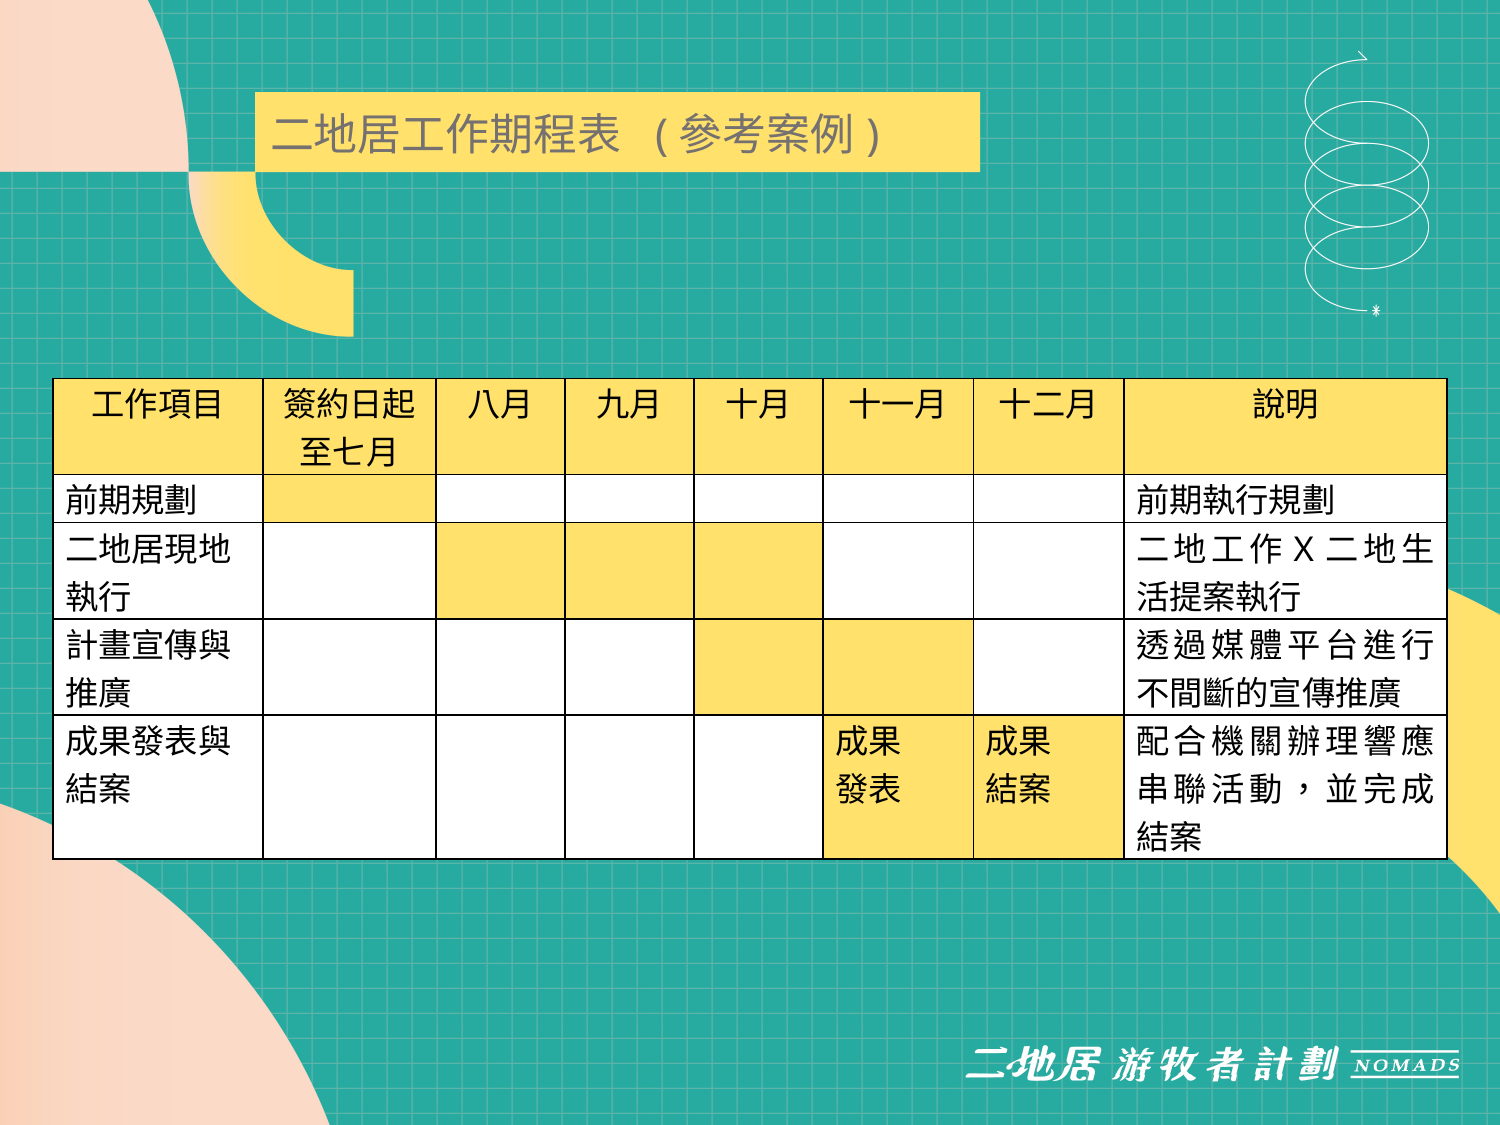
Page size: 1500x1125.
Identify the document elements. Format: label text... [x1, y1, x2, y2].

table_cell 成果 發表 [824, 716, 973, 858]
table_cell [566, 475, 693, 522]
table_cell [566, 620, 693, 714]
table_cell [974, 475, 1123, 522]
table_cell 成果發表與結案 [54, 716, 262, 858]
table_cell [566, 716, 693, 858]
table_cell 二地居現地執行 [54, 523, 262, 618]
table_cell [264, 620, 435, 714]
table_header 簽約日起至七月 [264, 379, 435, 474]
table_cell [824, 620, 973, 714]
table_cell [824, 475, 973, 522]
table_cell 二地工作Ｘ二地生活提案執行 [1125, 523, 1446, 618]
table_cell [264, 716, 435, 858]
table_header 說明 [1125, 379, 1446, 474]
table_header 十一月 [824, 379, 973, 474]
table_cell 前期執行規劃 [1125, 475, 1446, 522]
table_header 九月 [566, 379, 693, 474]
table_cell 配合機關辦理響應串聯活動，並完成結案 [1125, 716, 1446, 858]
table_cell [824, 523, 973, 618]
table_cell [566, 523, 693, 618]
table_cell [695, 716, 822, 858]
table_cell [264, 523, 435, 618]
table_cell [695, 620, 822, 714]
table_header 工作項目 [54, 379, 262, 474]
table_cell [695, 523, 822, 618]
table_cell 透過媒體平台進行不間斷的宣傳推廣 [1125, 620, 1446, 714]
table_cell 成果 結案 [974, 716, 1123, 858]
table_cell [264, 475, 435, 522]
table_cell [437, 523, 564, 618]
table_header 十二月 [974, 379, 1123, 474]
table_cell [695, 475, 822, 522]
table_header 八月 [437, 379, 564, 474]
table_cell [437, 716, 564, 858]
table_cell 前期規劃 [54, 475, 262, 522]
table_cell [974, 523, 1123, 618]
table_cell 計畫宣傳與推廣 [54, 620, 262, 714]
picture [0, 0, 1500, 1125]
table_cell [974, 620, 1123, 714]
table_cell [437, 475, 564, 522]
table_header 十月 [695, 379, 822, 474]
text_box 二地居工作期程表 (參考案例) [255, 92, 981, 173]
table_cell [437, 620, 564, 714]
